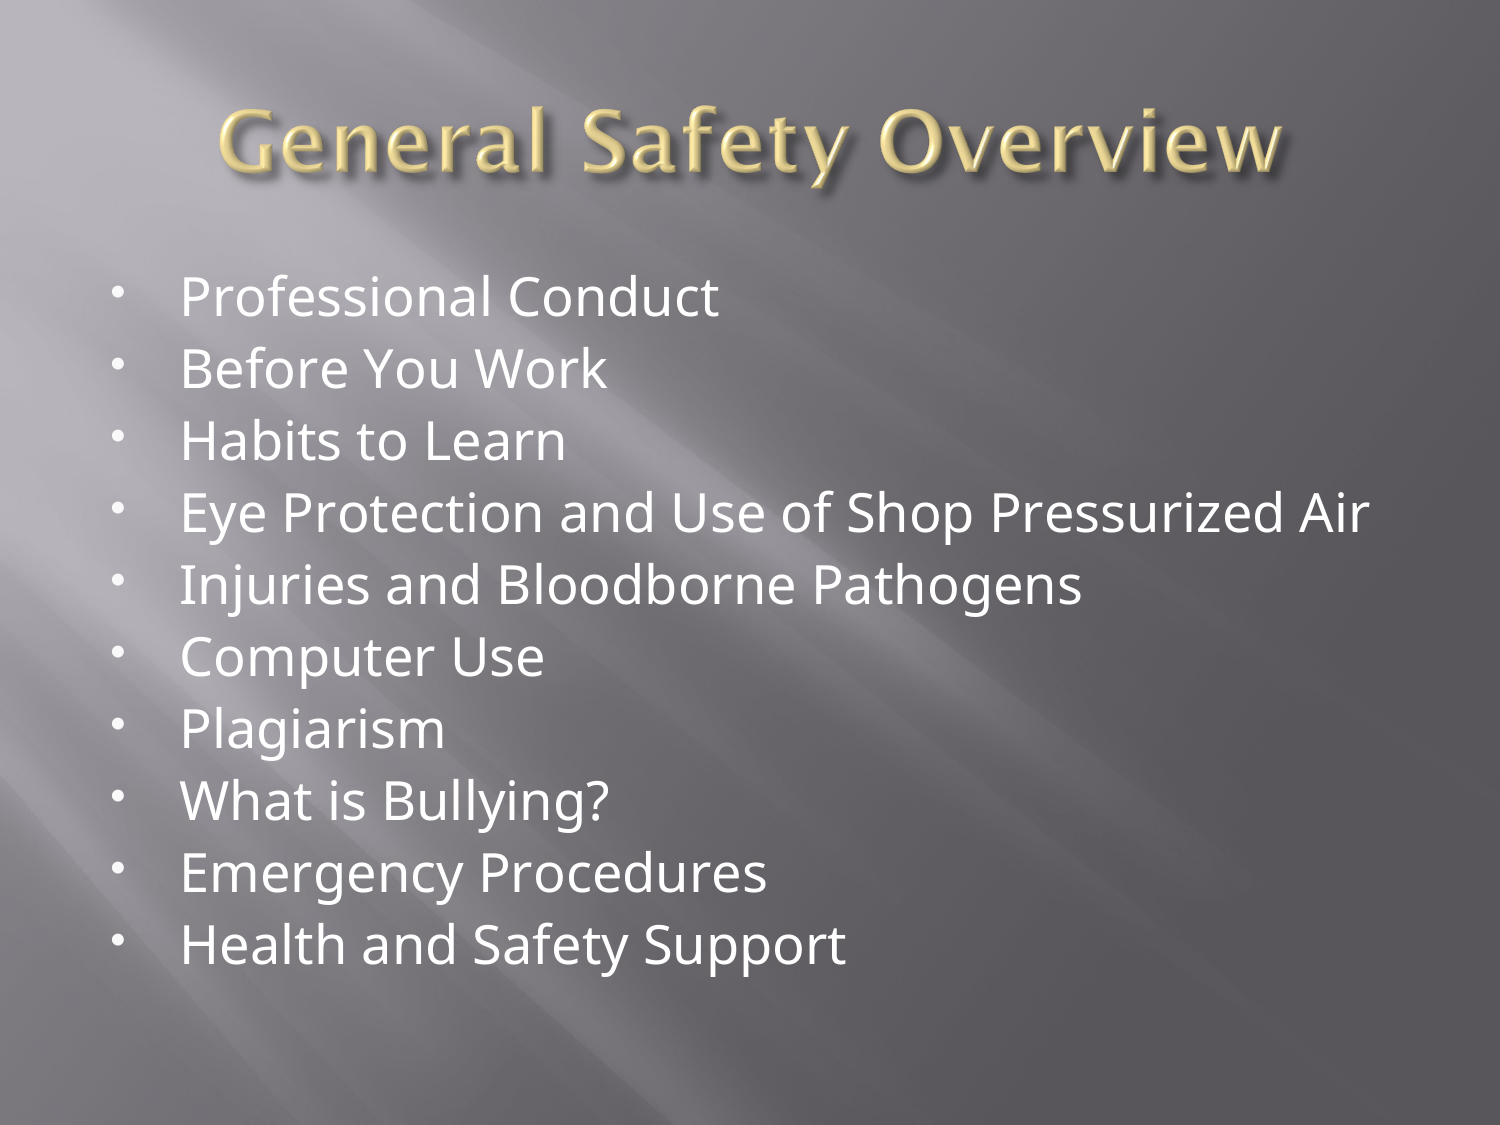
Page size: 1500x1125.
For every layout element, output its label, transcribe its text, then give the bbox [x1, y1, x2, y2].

picture [0, 0, 1500, 1125]
text_box [75, 45, 1426, 262]
list Professional Conduct Before You Work Habits to Learn Eye Protection and Use of Shop Pressurized Air Injuries and Bloodborne Pathogens Computer Use Plagiarism What is Bullying? Emergency Procedures Health and Safety Support [75, 262, 1426, 1125]
